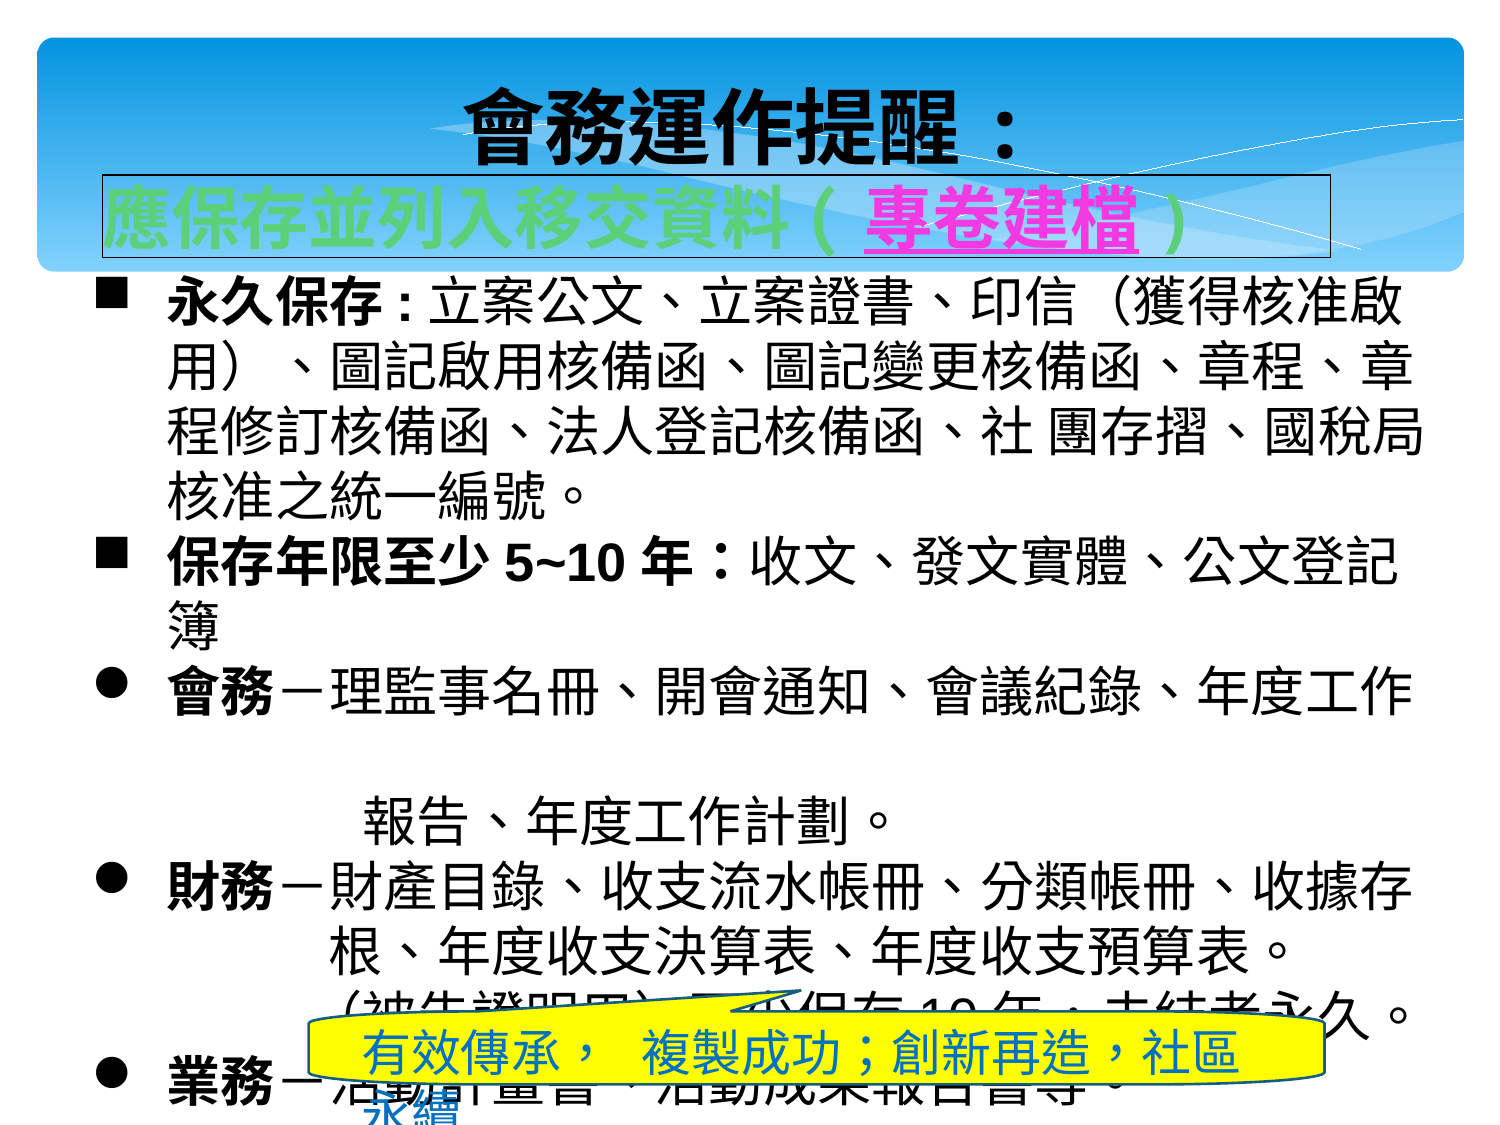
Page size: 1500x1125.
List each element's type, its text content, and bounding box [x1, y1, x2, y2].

text_box 有效傳承， 複製成功；創新再造，社區永續 [308, 990, 1325, 1085]
text_box 會務運作提醒: [78, 67, 1413, 184]
text_box 永久保存:立案公文、立案證書、印信（獲得核准啟用）、圖記啟用核備函、圖記變更核備函、章程、章程修訂核備函、法人登記核備函、社 團存摺、國稅局核准之統一編號。 保存年限至少5~10年：收文、發文實體、公文登記簿 會務－理監事名冊、開會通知、會議紀錄、年度工作 報告、年度工作計劃。 財務－財產目錄、收支流水帳冊、分類帳冊、收據存 根、年度收支決算表、年度收支預算表。 （被告證明用）至少保存10年，未結者永久。 業務－活動計畫書、活動成果報告書等。 [76, 259, 1448, 1120]
text_box 應保存並列入移交資料(專卷建檔) [102, 184, 1331, 258]
